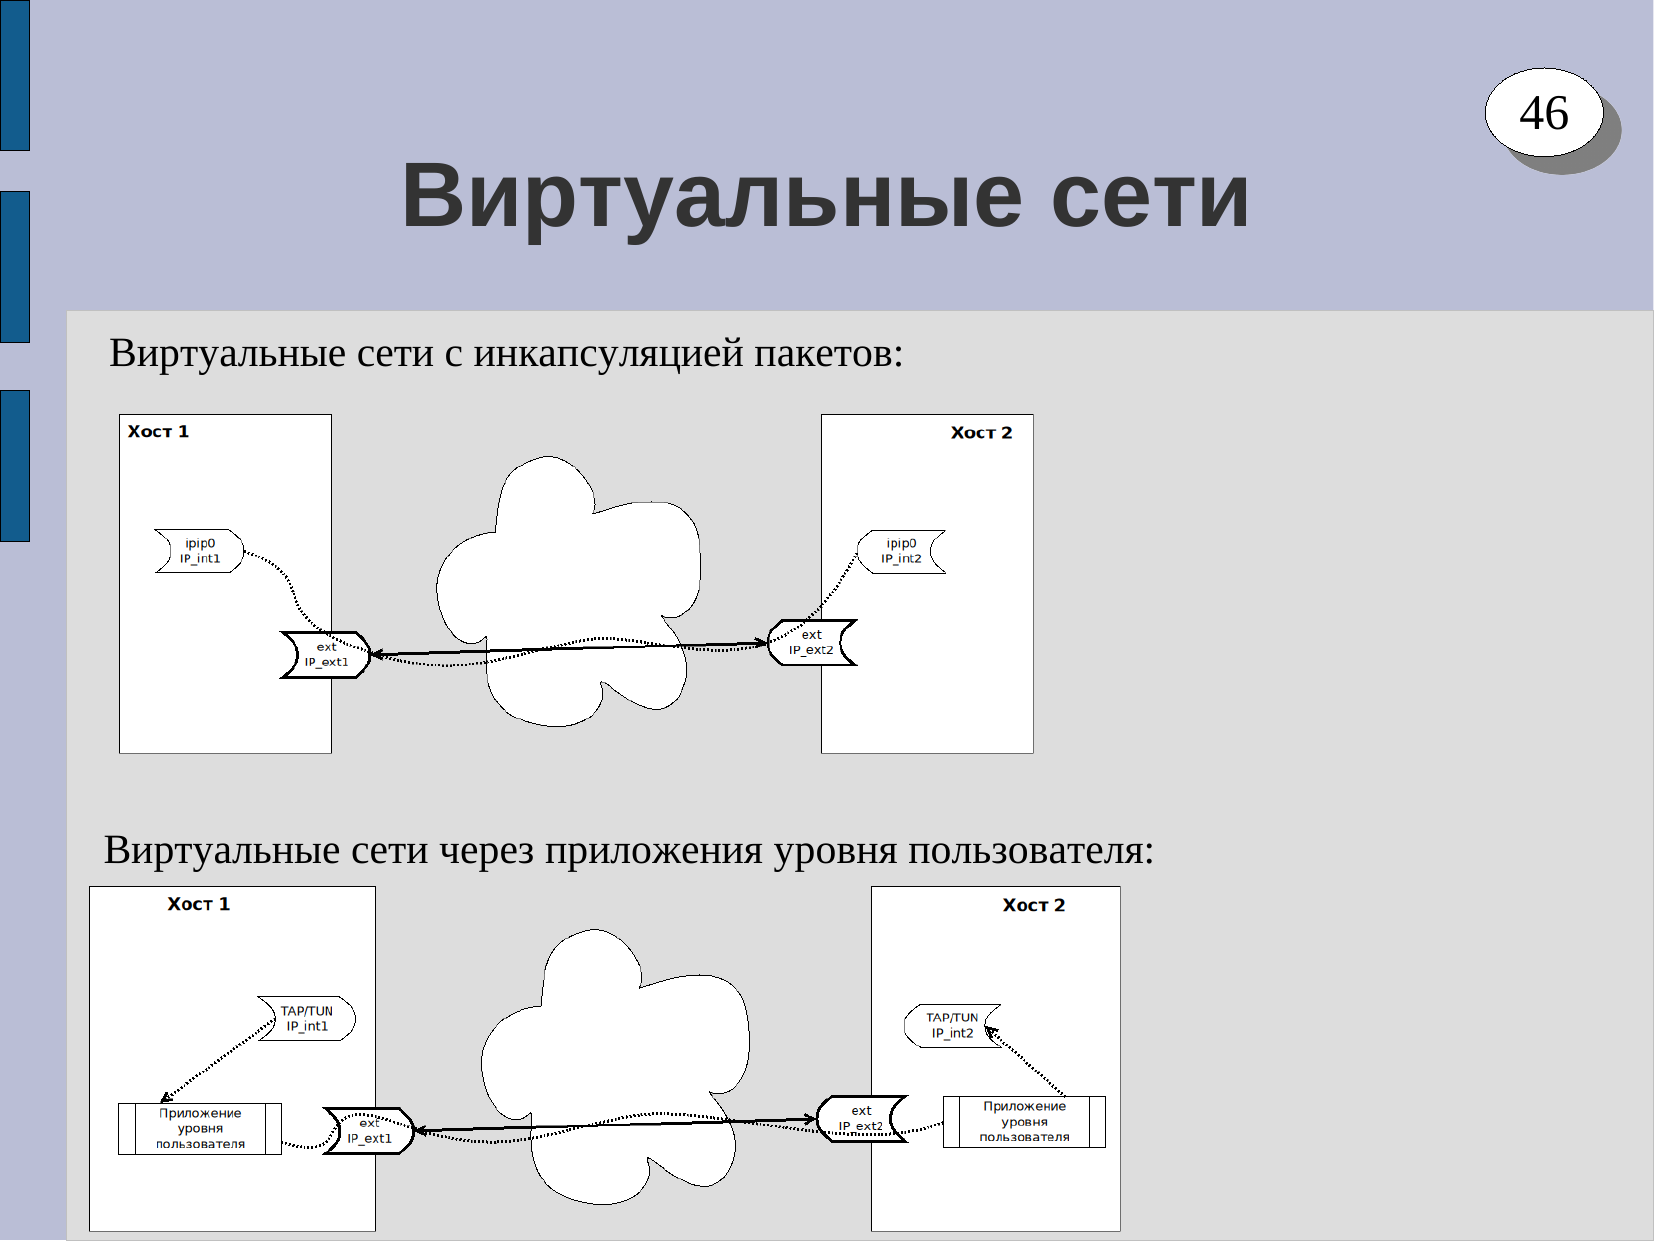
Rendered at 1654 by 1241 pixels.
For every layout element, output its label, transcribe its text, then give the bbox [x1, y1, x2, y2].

text_box 46 [1485, 67, 1604, 157]
picture [88, 885, 1121, 1232]
text_box Виртуальные сети через приложения уровня пользователя: [88, 826, 1414, 882]
text_box Виртуальные сети с инкапсуляцией пакетов: [94, 329, 1095, 384]
picture [118, 413, 1034, 754]
title Виртуальные сети [121, 91, 1534, 299]
